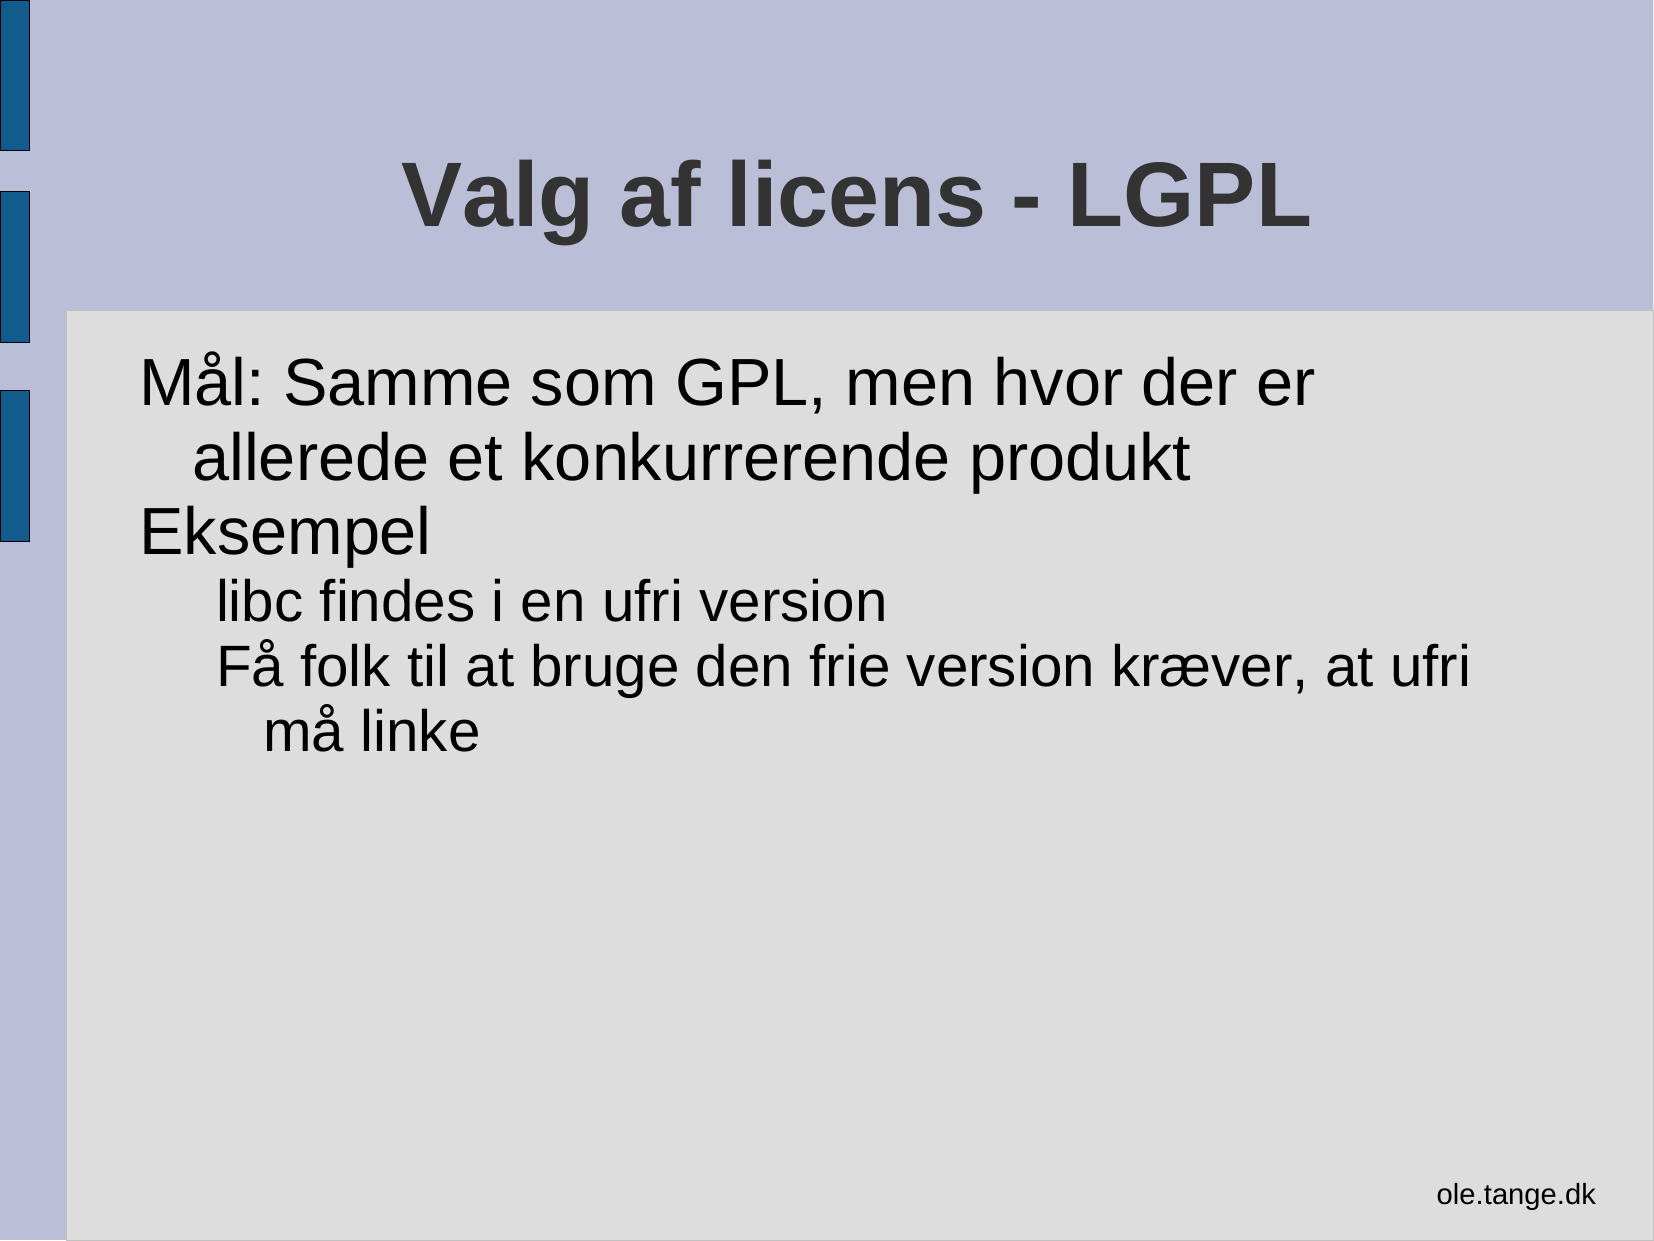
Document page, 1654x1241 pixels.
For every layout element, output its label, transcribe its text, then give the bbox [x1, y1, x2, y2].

list Mål: Samme som GPL, men hvor der er allerede et konkurrerende produkt Eksempel libc findes i en ufri version Få folk til at bruge den frie version kræver, at ufri må linke [121, 344, 1534, 1127]
title Valg af licens - LGPL [121, 91, 1534, 299]
